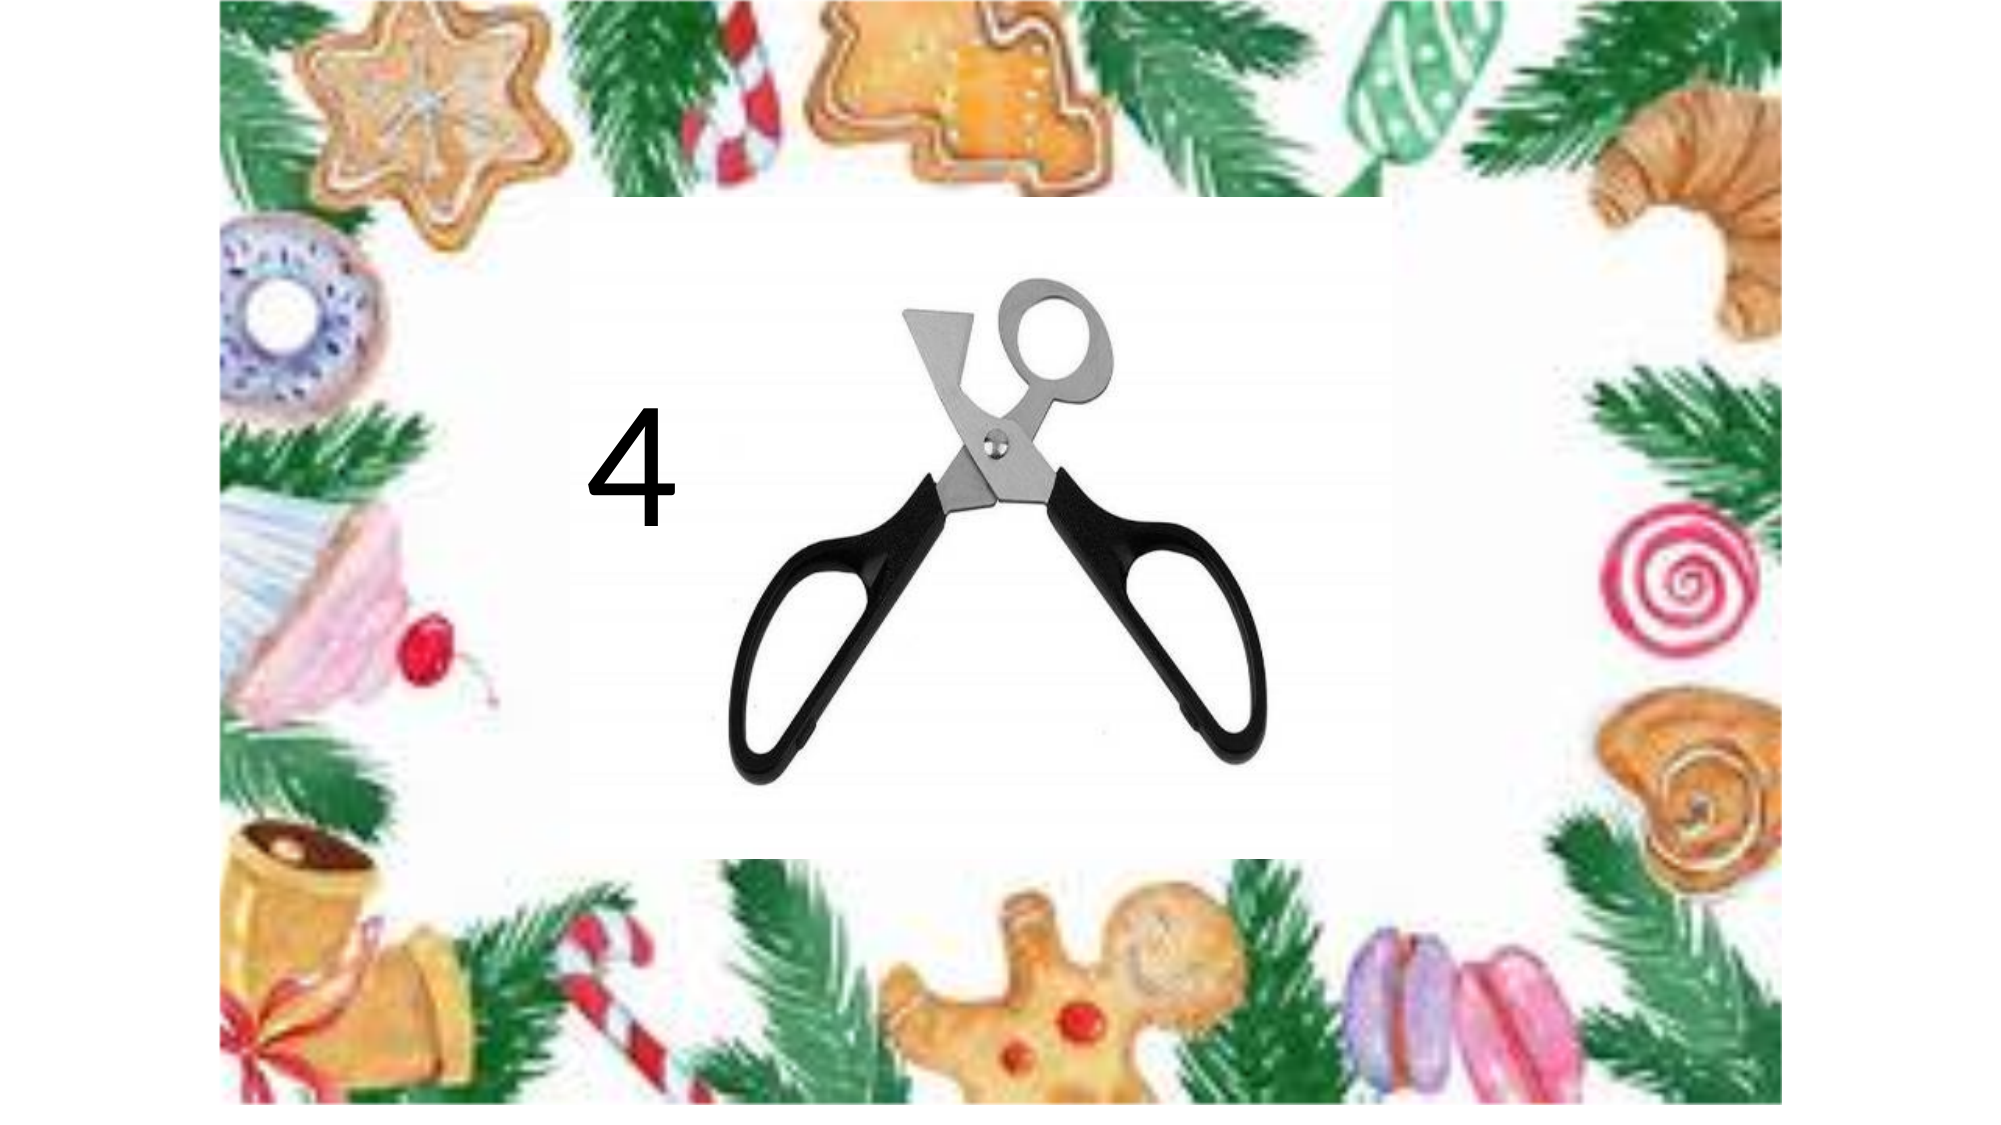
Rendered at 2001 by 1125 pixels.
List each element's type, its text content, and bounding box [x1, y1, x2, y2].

picture [218, 0, 1782, 1105]
text_box 4 [570, 335, 695, 574]
